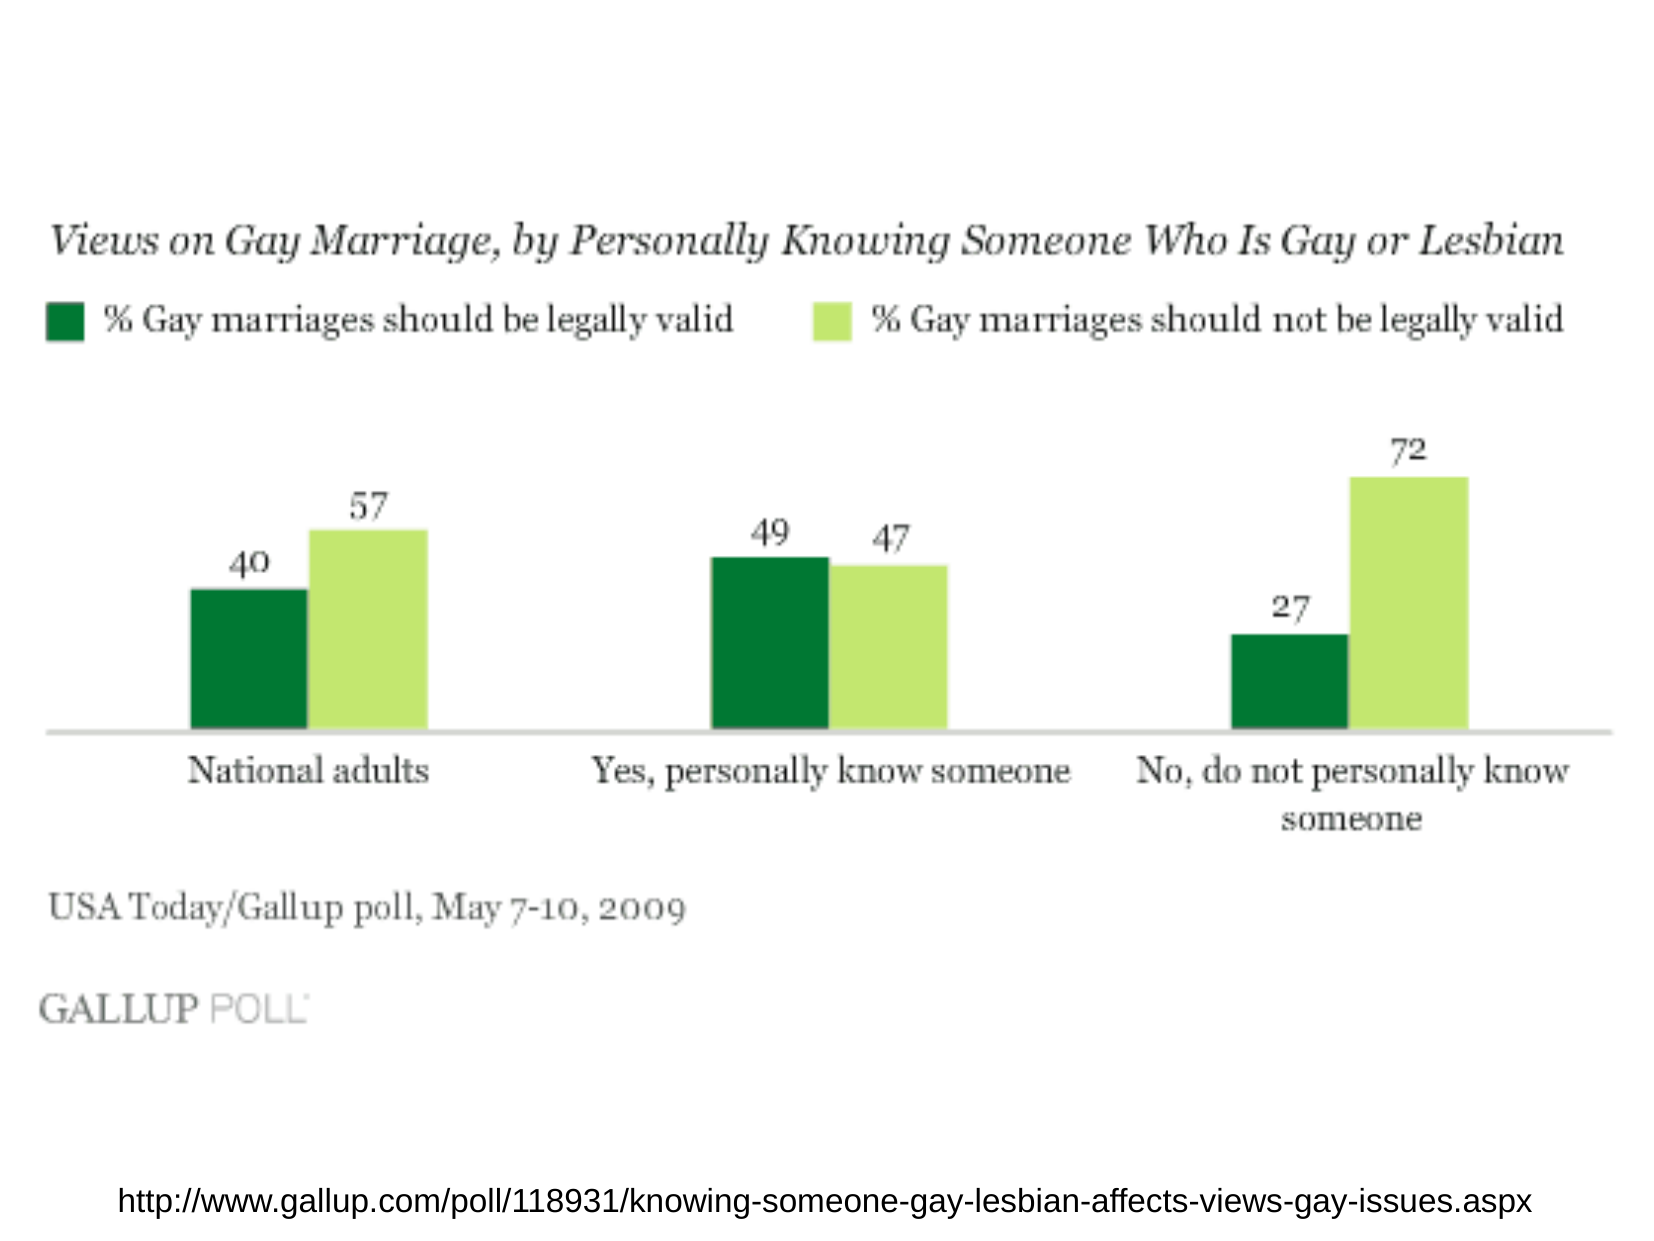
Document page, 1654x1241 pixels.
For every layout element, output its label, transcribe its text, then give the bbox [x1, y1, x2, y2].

picture [20, 199, 1633, 1042]
subtitle http://www.gallup.com/poll/118931/knowing-someone-gay-lesbian-affects-views-gay-issues.aspx [0, 1162, 1653, 1241]
